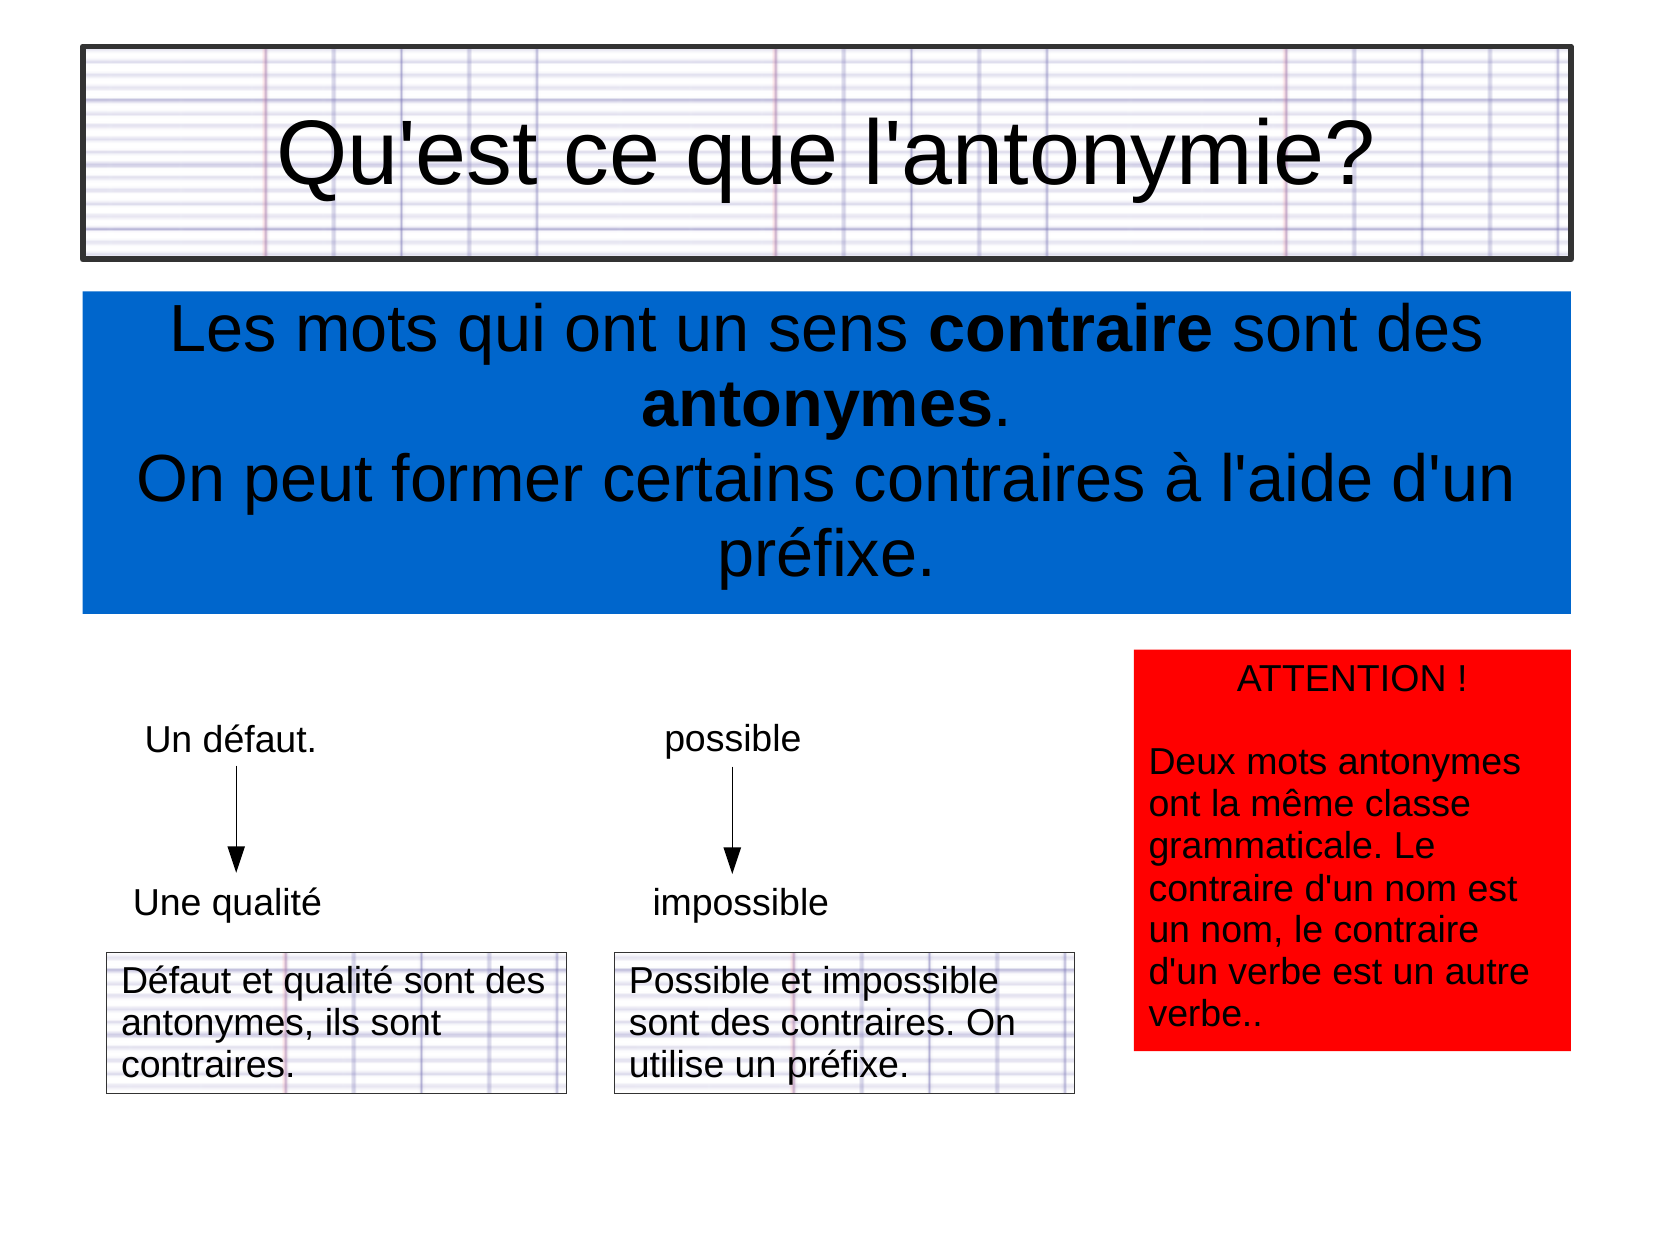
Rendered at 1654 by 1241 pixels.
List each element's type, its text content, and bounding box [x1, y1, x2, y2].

text_box impossible [637, 874, 1087, 931]
text_box Un défaut. [129, 710, 532, 768]
text_box Une qualité [118, 874, 637, 931]
subtitle Les mots qui ont un sens contraire sont des antonymes. On peut former certains contraires à l'aide d'un préfixe. [82, 291, 1571, 614]
text_box possible [649, 709, 1052, 767]
text_box ATTENTION ! Deux mots antonymes ont la même classe grammaticale. Le contraire d'un nom est un nom, le contraire d'un verbe est un autre verbe.. [1133, 649, 1571, 1052]
title Qu'est ce que l'antonymie? [82, 46, 1571, 260]
text_box Possible et impossible sont des contraires. On utilise un préfixe. [614, 952, 1075, 1094]
text_box Défaut et qualité sont des antonymes, ils sont contraires. [106, 952, 567, 1094]
